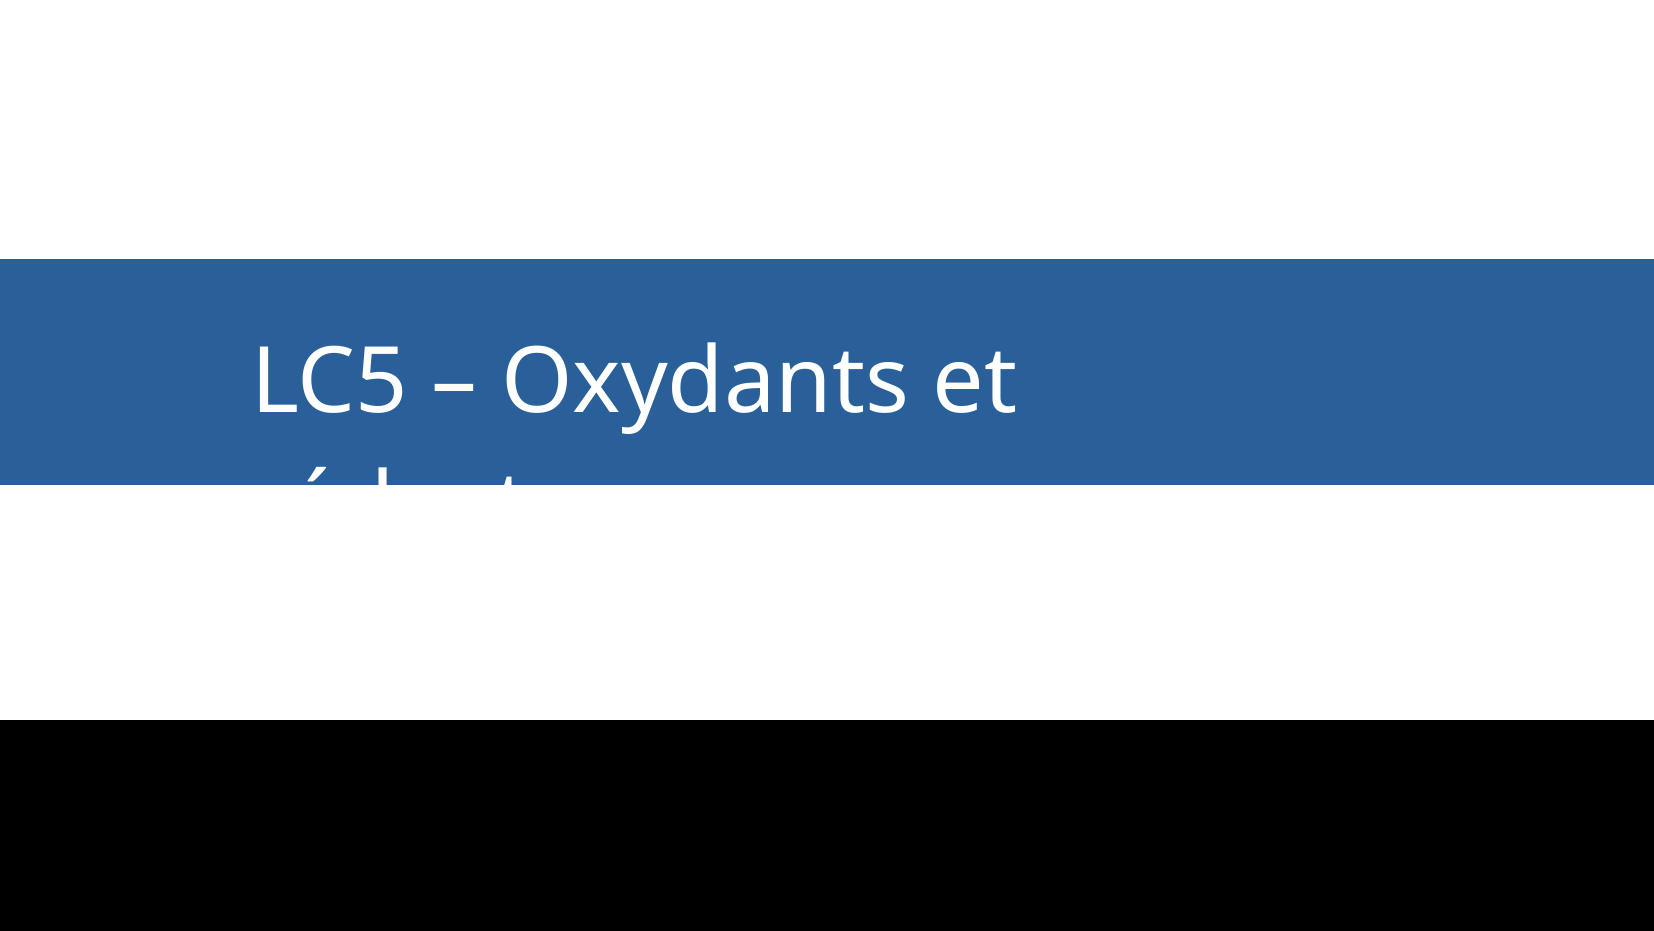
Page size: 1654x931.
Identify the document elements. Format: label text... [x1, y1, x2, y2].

text_box LC5 – Oxydants et réducteurs [236, 307, 1430, 579]
text_box [0, 259, 1654, 485]
text_box [0, 720, 1654, 931]
